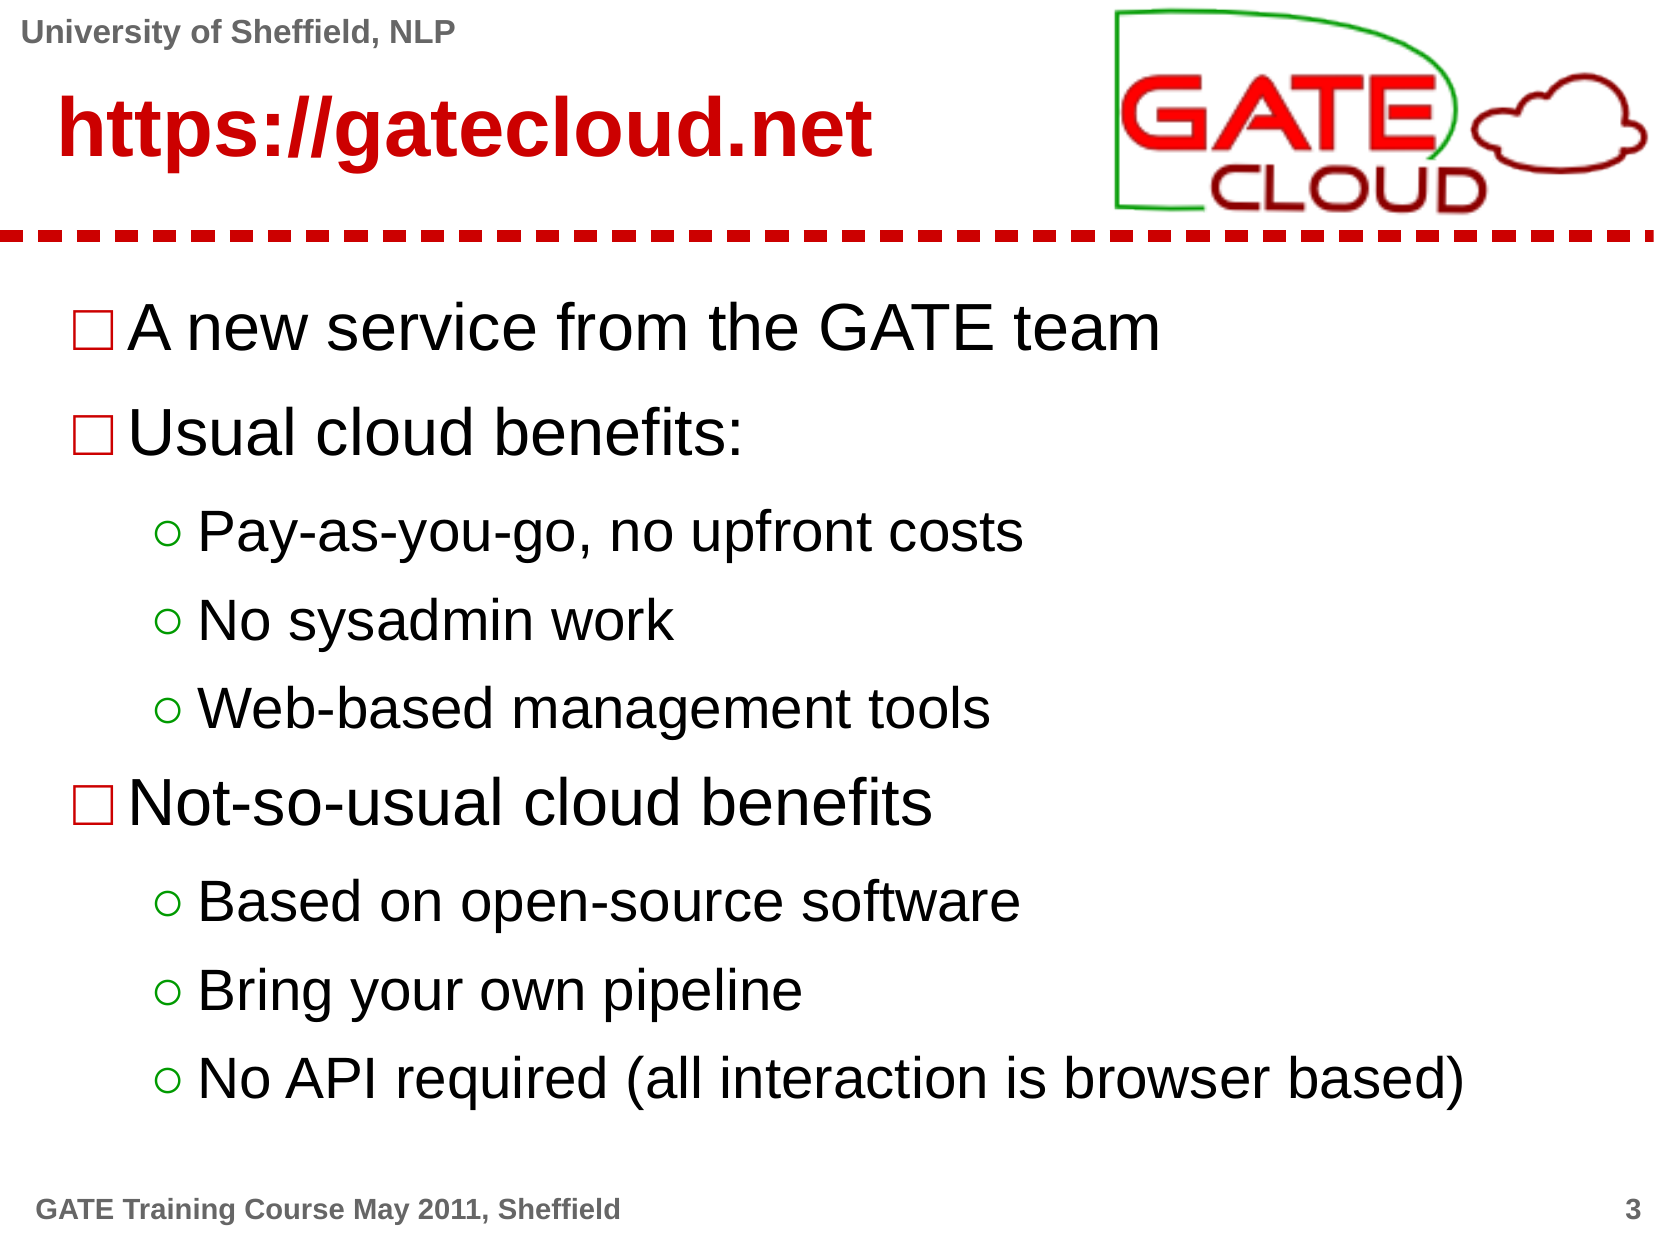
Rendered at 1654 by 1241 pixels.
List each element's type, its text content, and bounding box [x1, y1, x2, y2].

picture [1110, 5, 1654, 223]
title https://gatecloud.net [56, 49, 1120, 207]
list A new service from the GATE team Usual cloud benefits: Pay-as-you-go, no upfront costs No sysadmin work Web-based management tools Not-so-usual cloud benefits Based on open-source software Bring your own pipeline No API required (all interaction is browser based) [56, 290, 1598, 1191]
